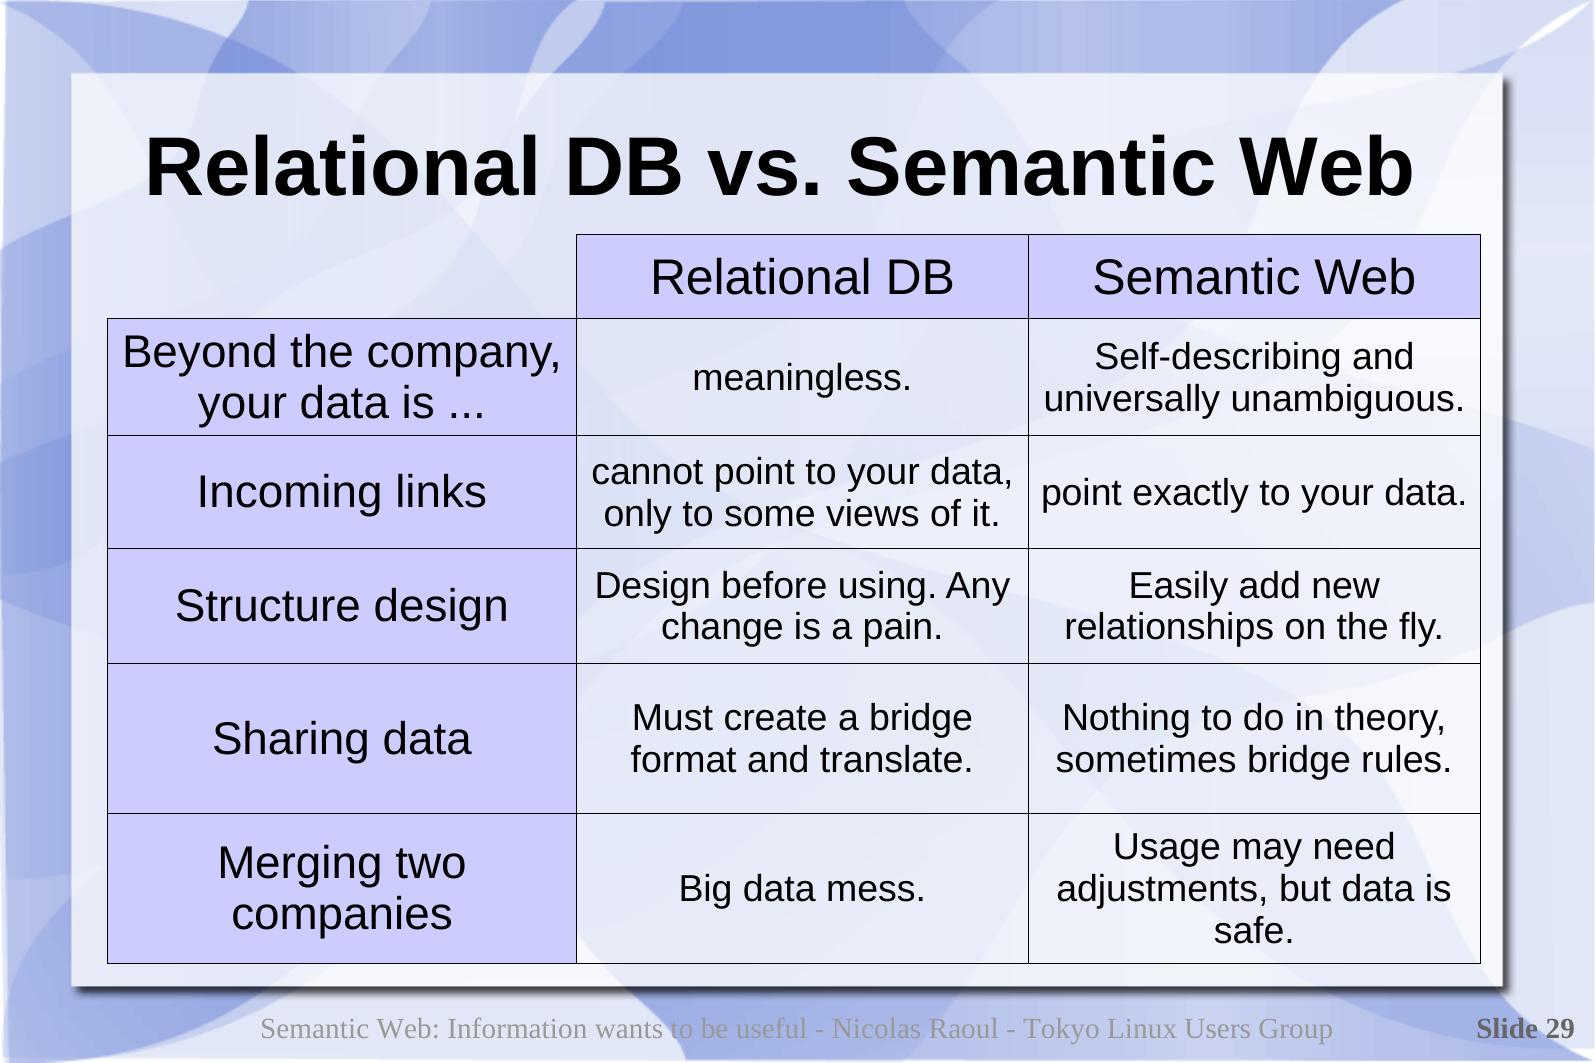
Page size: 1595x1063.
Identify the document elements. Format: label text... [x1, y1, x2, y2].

table_cell Self-describing and universally unambiguous. [1029, 319, 1480, 435]
table_cell Sharing data [108, 664, 576, 813]
table_cell meaningless. [577, 319, 1028, 435]
table_cell Merging two companies [108, 814, 576, 963]
table_header [107, 235, 576, 318]
table_cell Must create a bridge format and translate. [577, 664, 1028, 813]
picture [0, 0, 1595, 1063]
table_header Semantic Web [1029, 235, 1480, 318]
table_cell Structure design [108, 549, 576, 663]
table_cell Usage may need adjustments, but data is safe. [1029, 814, 1480, 963]
table_cell Nothing to do in theory, sometimes bridge rules. [1029, 664, 1480, 813]
table_header Relational DB [577, 235, 1028, 318]
table_cell point exactly to your data. [1029, 436, 1480, 548]
table_cell Incoming links [108, 436, 576, 548]
table_cell Design before using. Any change is a pain. [577, 549, 1028, 663]
table_cell Easily add new relationships on the fly. [1029, 549, 1480, 663]
table_cell Big data mess. [577, 814, 1028, 963]
title Relational DB vs. Semantic Web [79, 85, 1481, 248]
table_cell cannot point to your data, only to some views of it. [577, 436, 1028, 548]
table_cell Beyond the company, your data is ... [108, 319, 576, 435]
